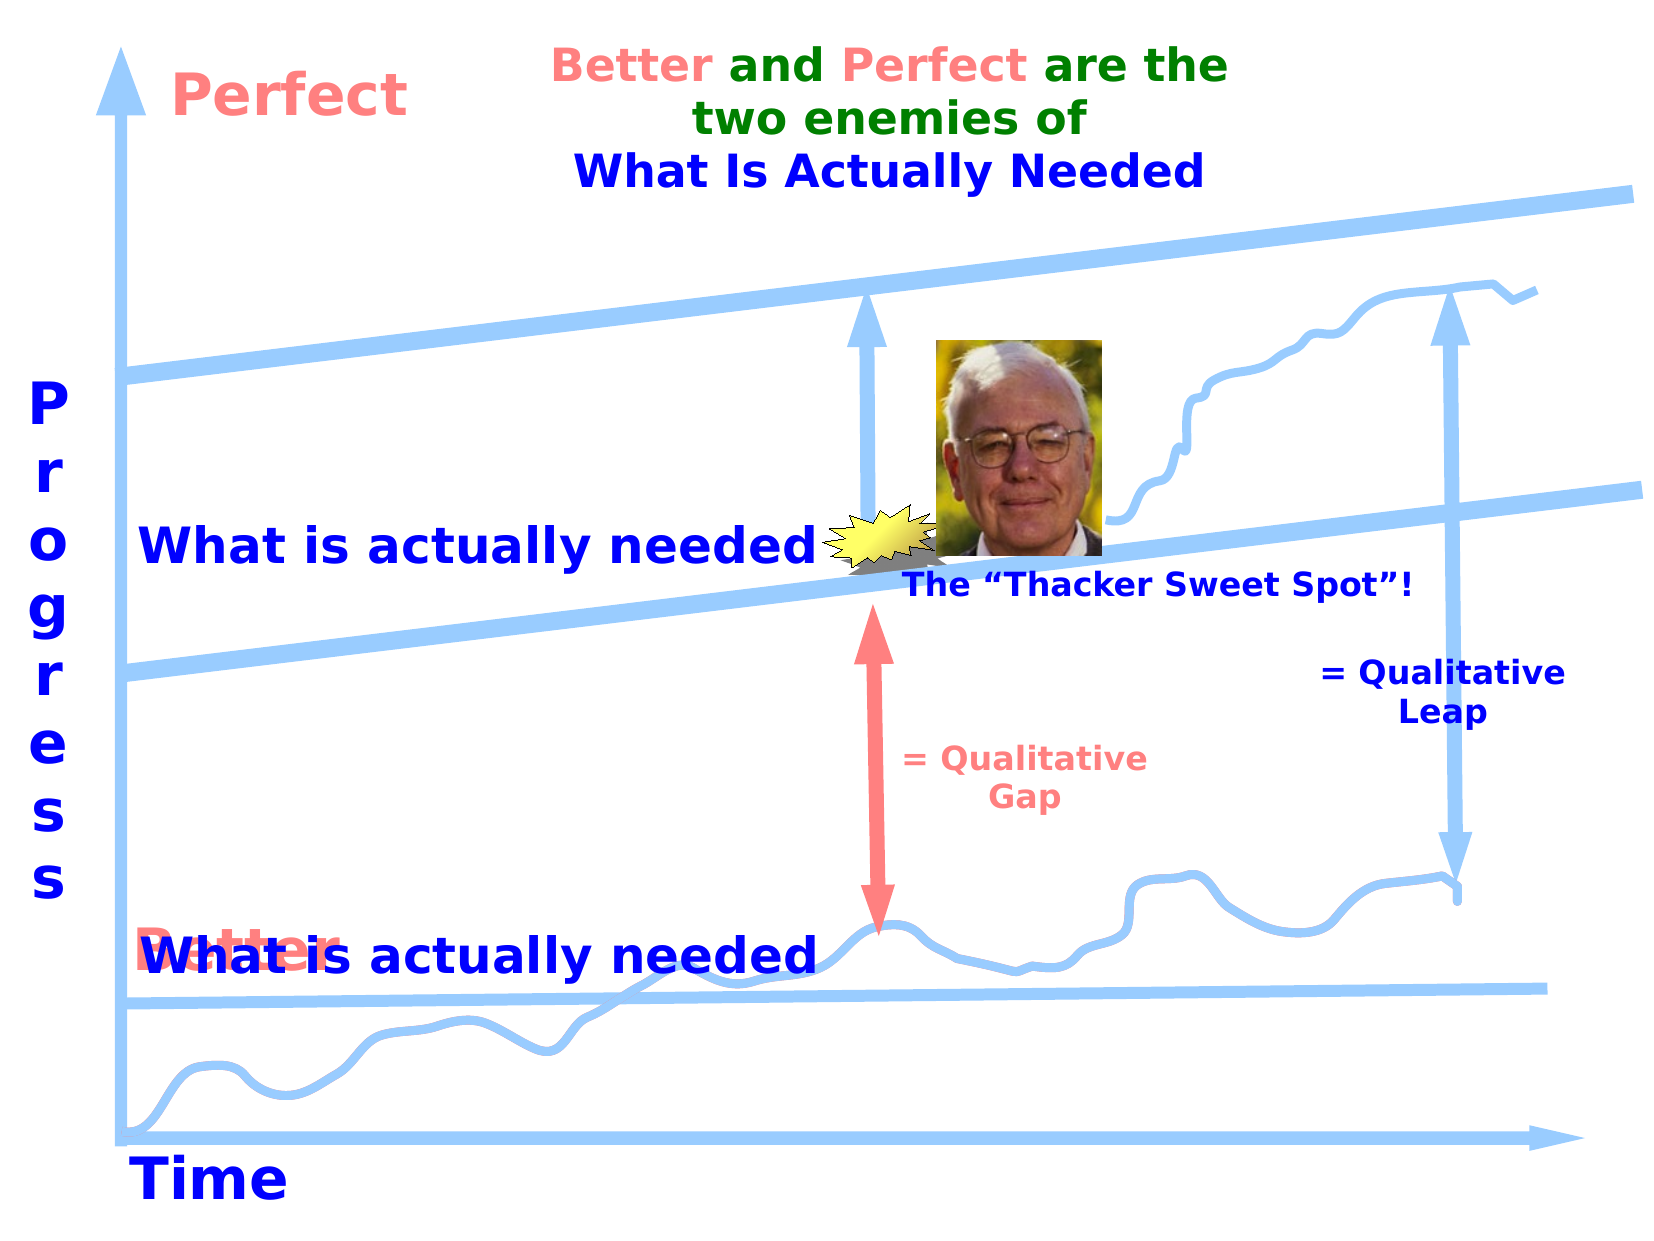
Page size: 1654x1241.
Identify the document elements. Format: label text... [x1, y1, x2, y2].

text_box Perfect [155, 53, 535, 155]
text_box [95, 46, 1586, 1151]
text_box Time [114, 1138, 499, 1239]
text_box = Qualitative Leap [1304, 646, 1607, 752]
text_box = Qualitative Gap [886, 732, 1189, 842]
text_box What is actually needed [124, 919, 835, 1020]
text_box What is actually needed [122, 509, 833, 610]
text_box P r o g r e s s [12, 363, 98, 991]
text_box Better and Perfect are the two enemies of What Is Actually Needed [535, 31, 1317, 207]
text_box The “Thacker Sweet Spot”! [887, 557, 1500, 624]
picture [936, 340, 1102, 556]
text_box Better [117, 909, 502, 1010]
text_box [833, 504, 936, 568]
